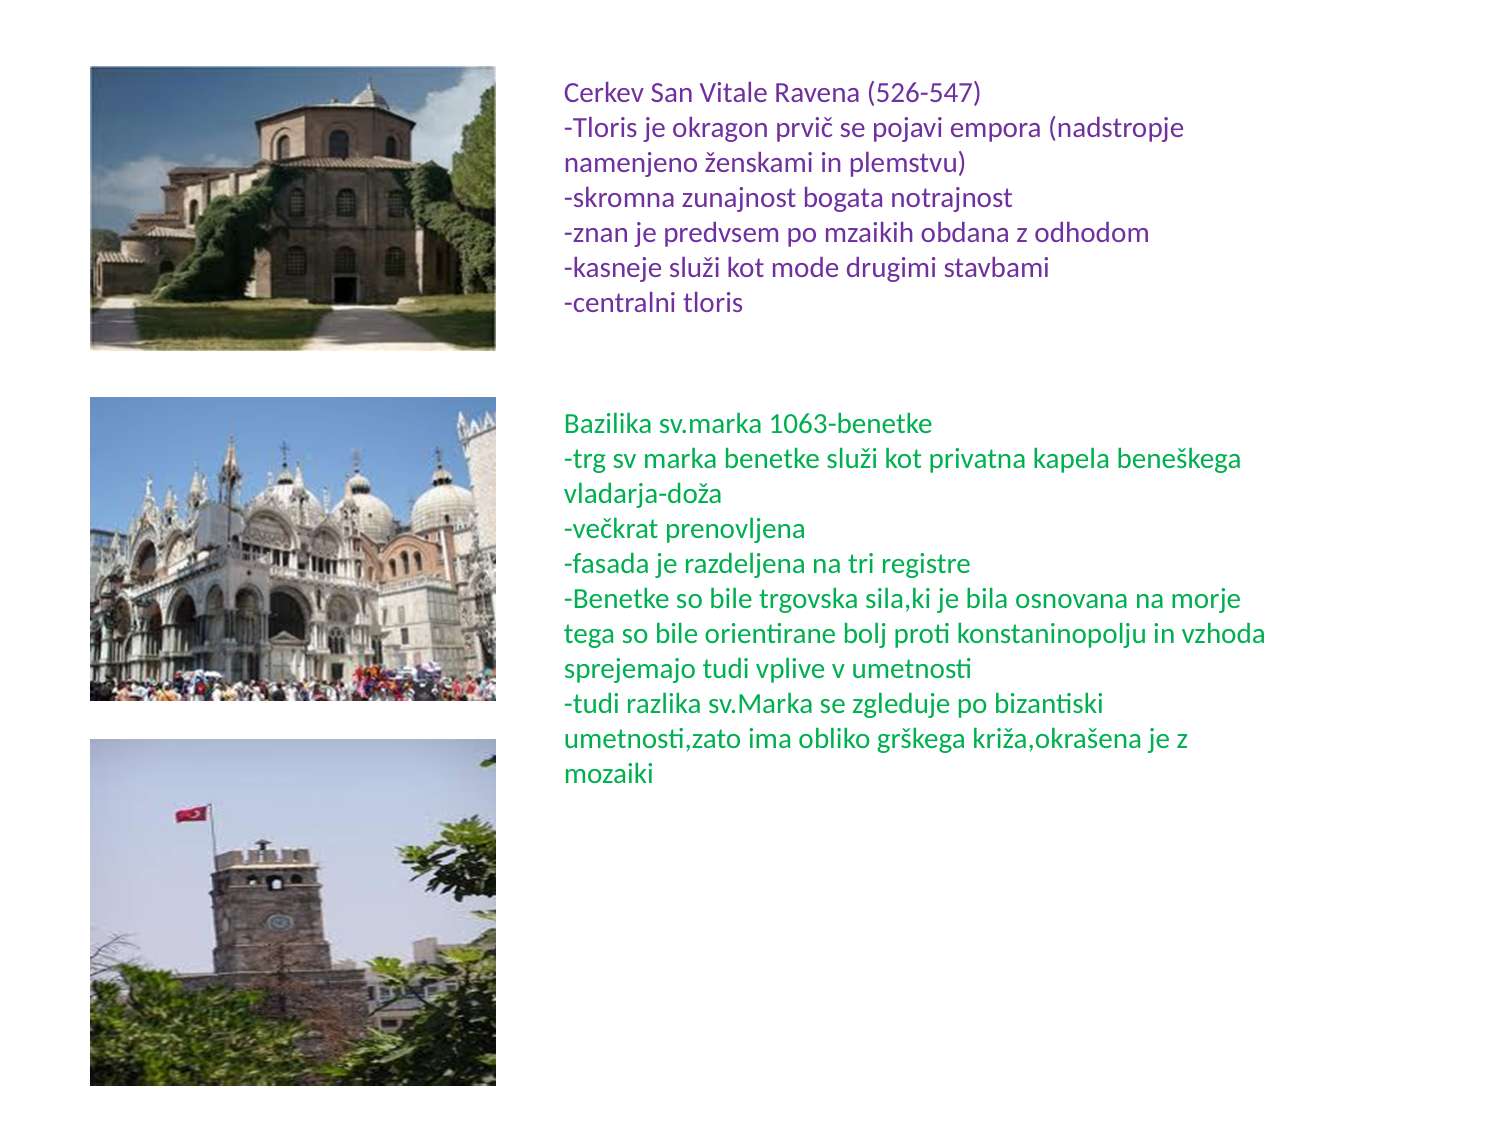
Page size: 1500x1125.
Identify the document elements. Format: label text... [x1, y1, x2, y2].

picture [90, 739, 496, 1086]
text_box Cerkev San Vitale Ravena (526-547) -Tloris je okragon prvič se pojavi empora (nadstropje namenjeno ženskami in plemstvu) -skromna zunajnost bogata notrajnost -znan je predvsem po mzaikih obdana z odhodom -kasneje služi kot mode drugimi stavbami -centralni tloris [549, 66, 1300, 397]
picture [90, 66, 496, 351]
picture [90, 397, 496, 701]
text_box Bazilika sv.marka 1063-benetke -trg sv marka benetke služi kot privatna kapela beneškega vladarja-doža -večkrat prenovljena -fasada je razdeljena na tri registre -Benetke so bile trgovska sila,ki je bila osnovana na morje tega so bile orientirane bolj proti konstaninopolju in vzhoda sprejemajo tudi vplive v umetnosti -tudi razlika sv.Marka se zgleduje po bizantiski umetnosti,zato ima obliko grškega križa,okrašena je z mozaiki [549, 397, 1300, 832]
